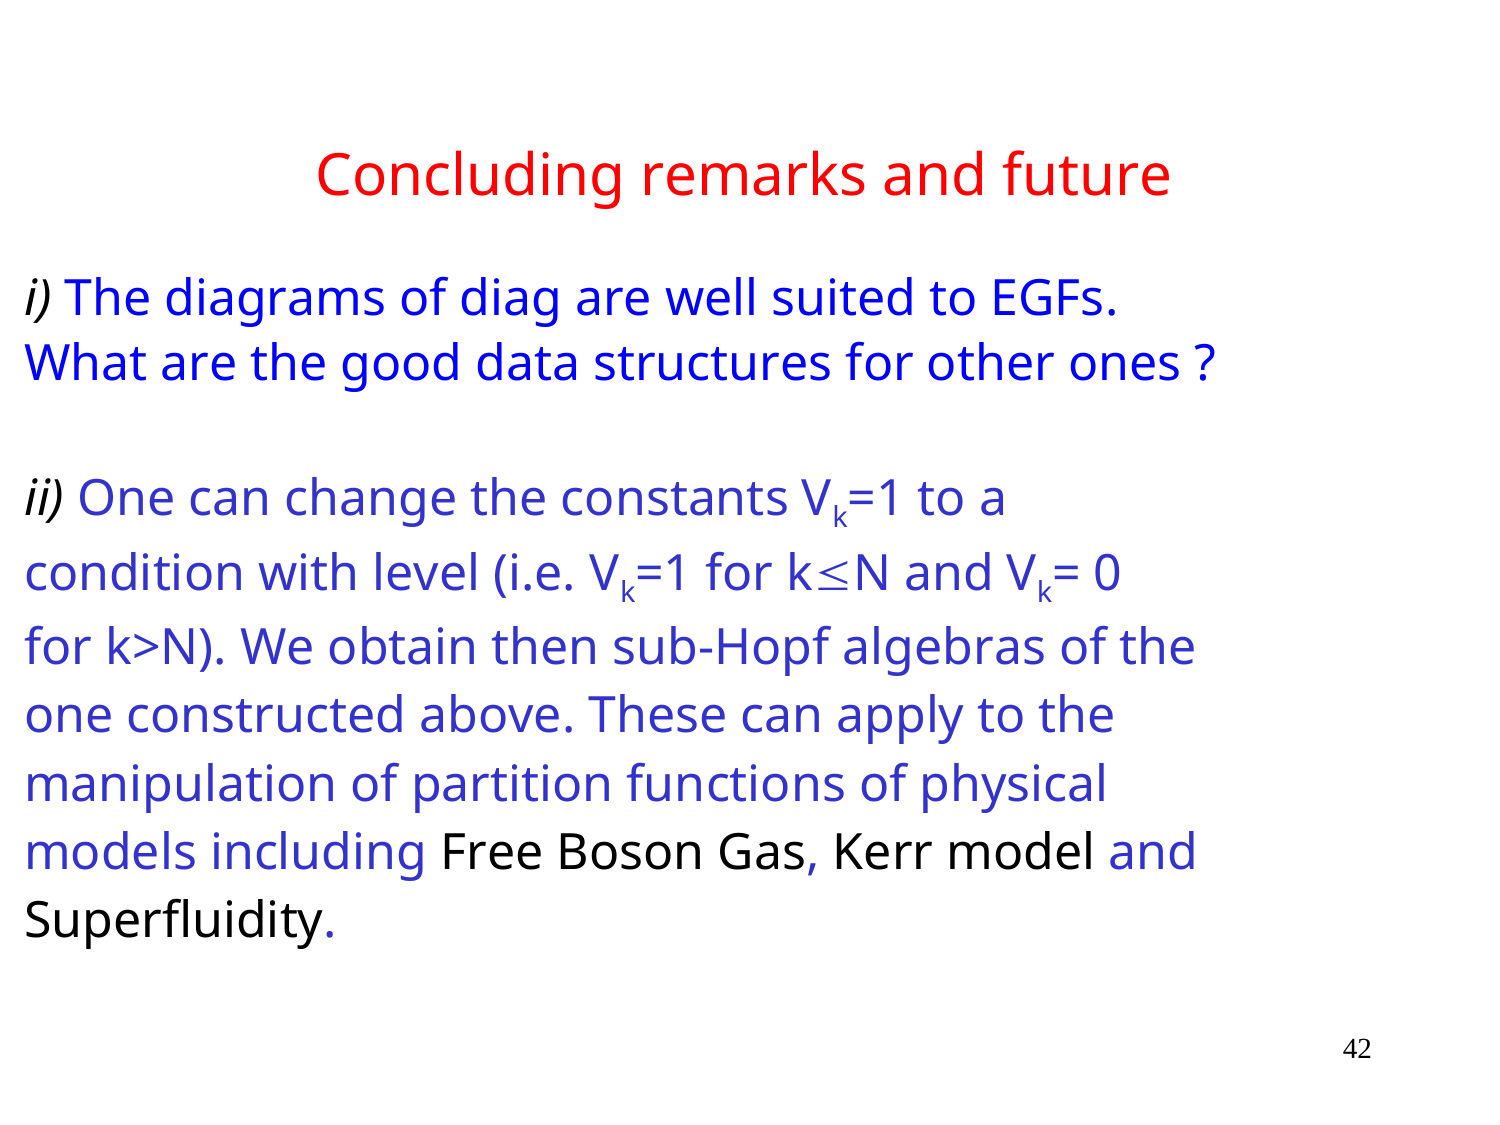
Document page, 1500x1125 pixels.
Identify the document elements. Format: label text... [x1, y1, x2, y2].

text_box Concluding remarks and future i) The diagrams of diag are well suited to EGFs. What are the good data structures for other ones ? ii) One can change the constants Vk=1 to a condition with level (i.e. Vk=1 for kN and Vk= 0 for k>N). We obtain then sub-Hopf algebras of the one constructed above. These can apply to the manipulation of partition functions of physical models including Free Boson Gas, Kerr model and Superfluidity. [24, 125, 1479, 1029]
